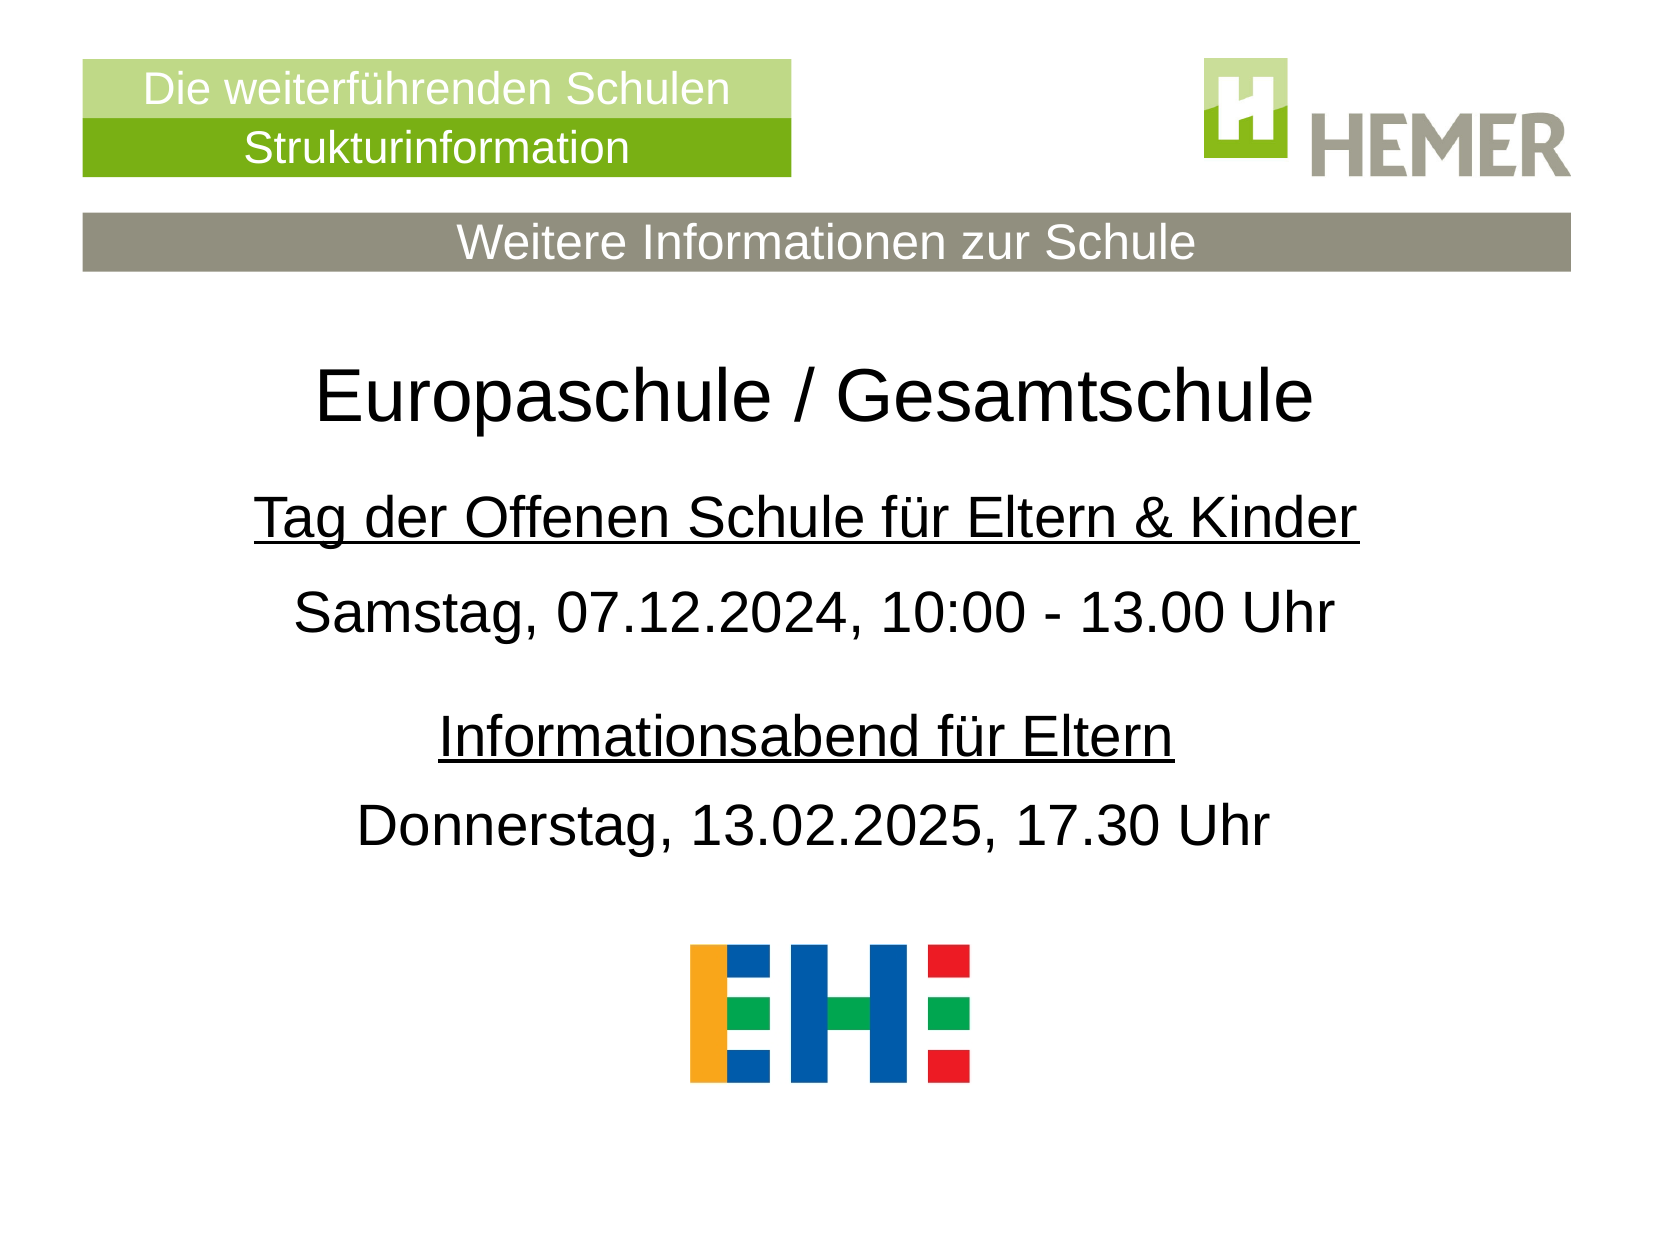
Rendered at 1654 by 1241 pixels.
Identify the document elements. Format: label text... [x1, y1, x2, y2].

picture [1203, 58, 1571, 178]
title Weitere Informationen zur Schule [82, 212, 1571, 272]
subtitle Europaschule / Gesamtschule Tag der Offenen Schule für Eltern & Kinder Samstag, 07.12.2024, 10:00 - 13.00 Uhr Informationsabend für Eltern Donnerstag, 13.02.2025, 17.30 Uhr [70, 139, 1560, 1178]
picture [690, 944, 973, 1087]
